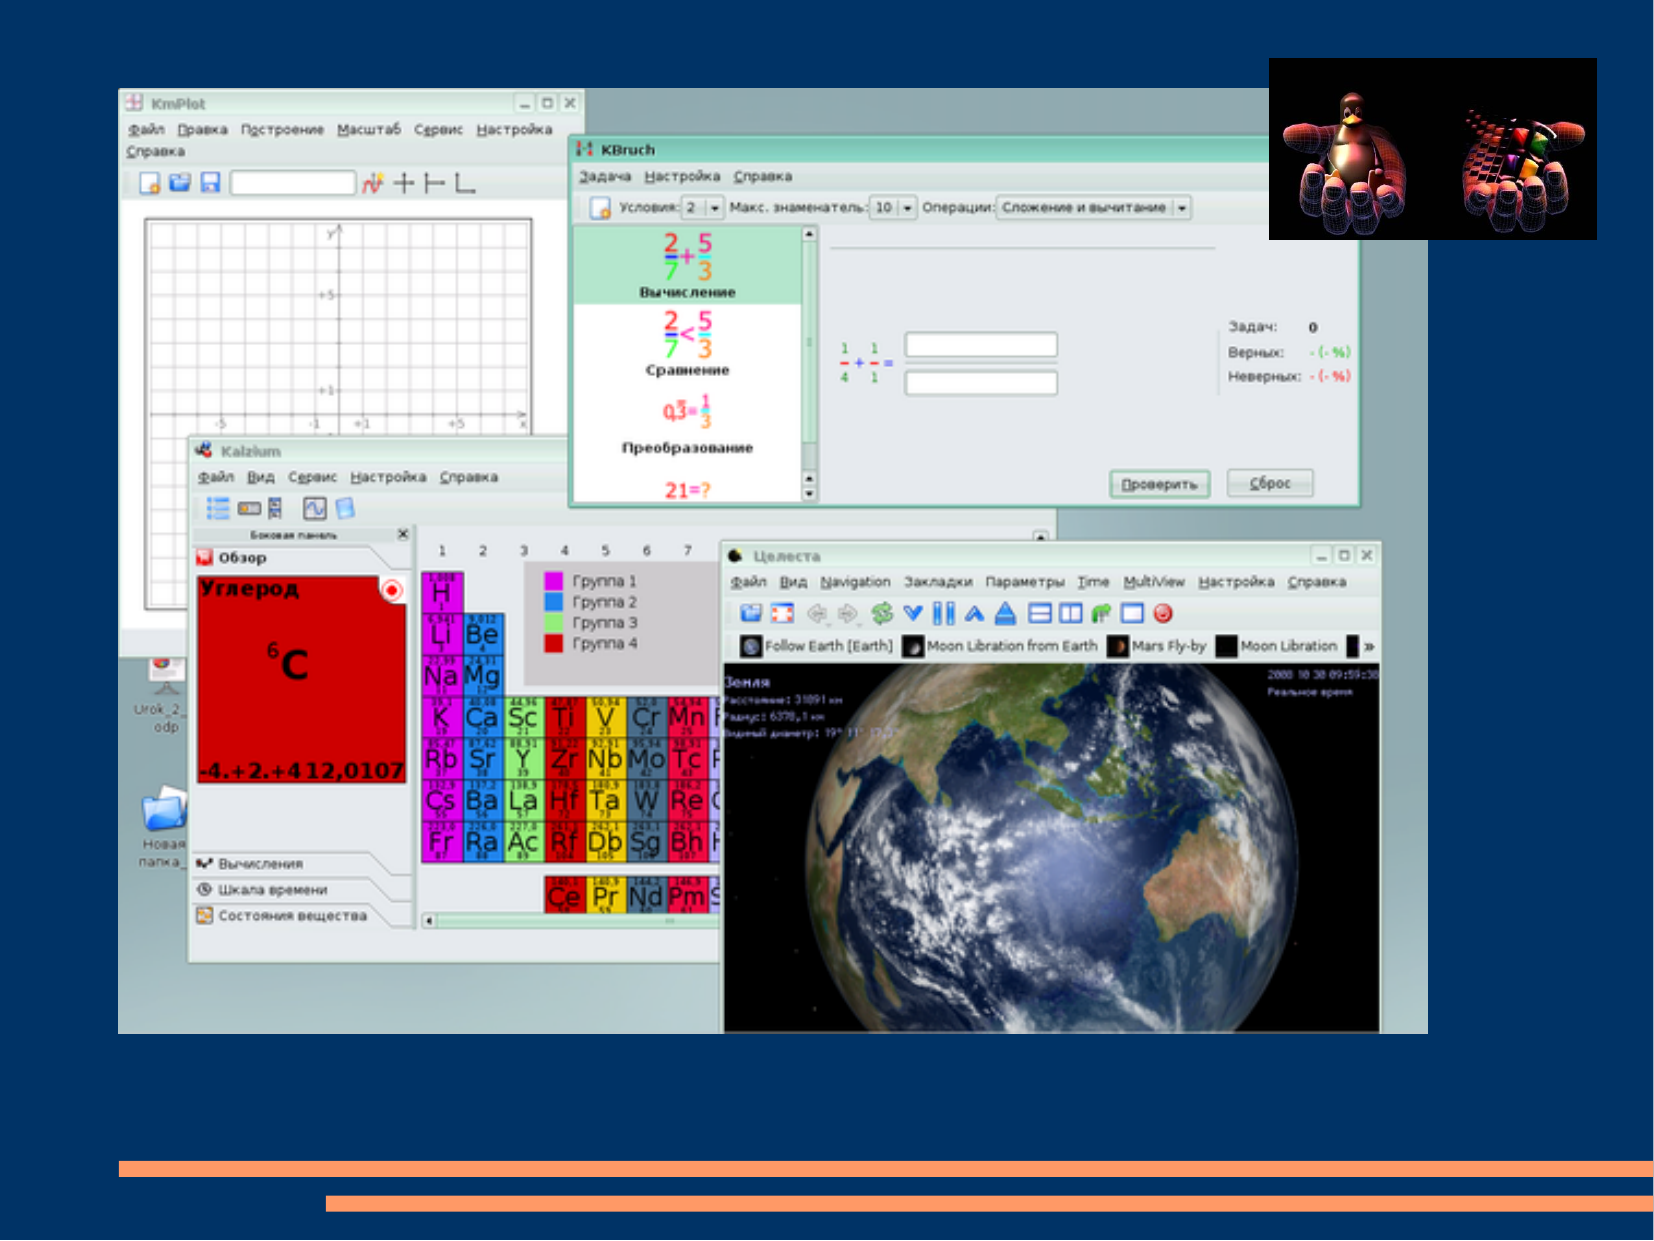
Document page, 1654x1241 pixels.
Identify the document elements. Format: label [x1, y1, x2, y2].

picture [118, 58, 1597, 1034]
